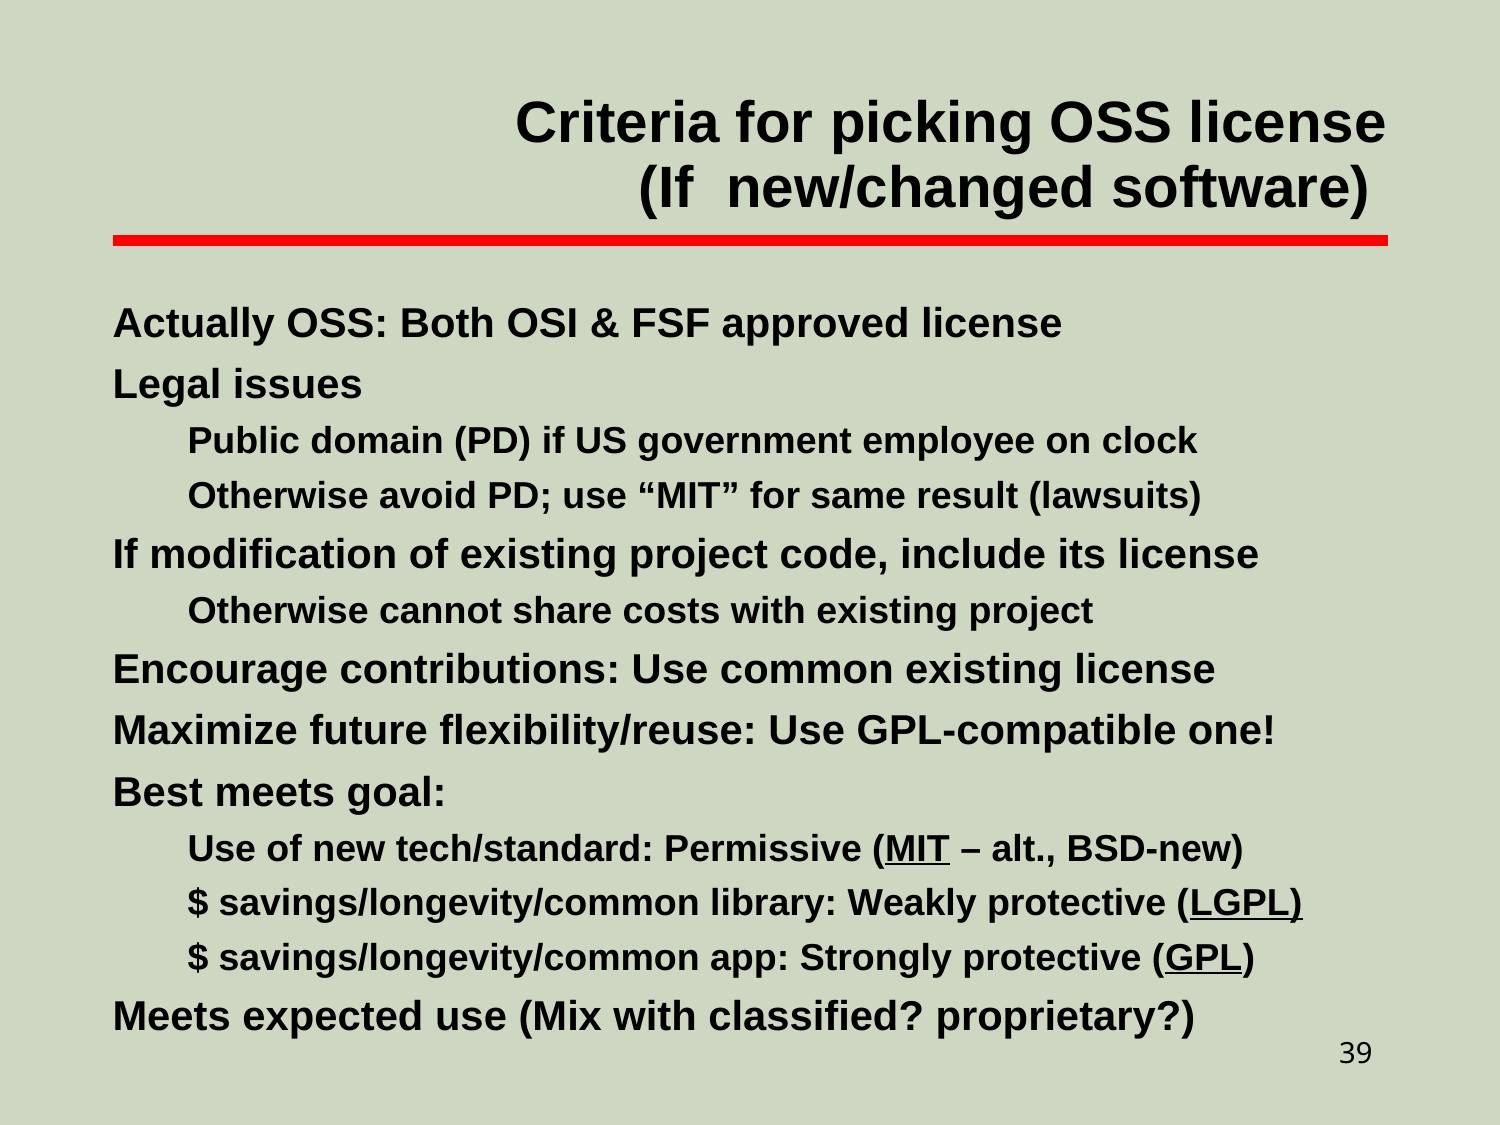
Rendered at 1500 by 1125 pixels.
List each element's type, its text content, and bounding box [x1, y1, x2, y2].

list Actually OSS: Both OSI & FSF approved license Legal issues Public domain (PD) if US government employee on clock Otherwise avoid PD; use “MIT” for same result (lawsuits) If modification of existing project code, include its license Otherwise cannot share costs with existing project Encourage contributions: Use common existing license Maximize future flexibility/reuse: Use GPL-compatible one! Best meets goal: Use of new tech/standard: Permissive (MIT – alt., BSD-new) $ savings/longevity/common library: Weakly protective (LGPL) $ savings/longevity/common app: Strongly protective (GPL) Meets expected use (Mix with classified? proprietary?) [112, 299, 1388, 1098]
title Criteria for picking OSS license (If new/changed software) [337, 85, 1388, 224]
